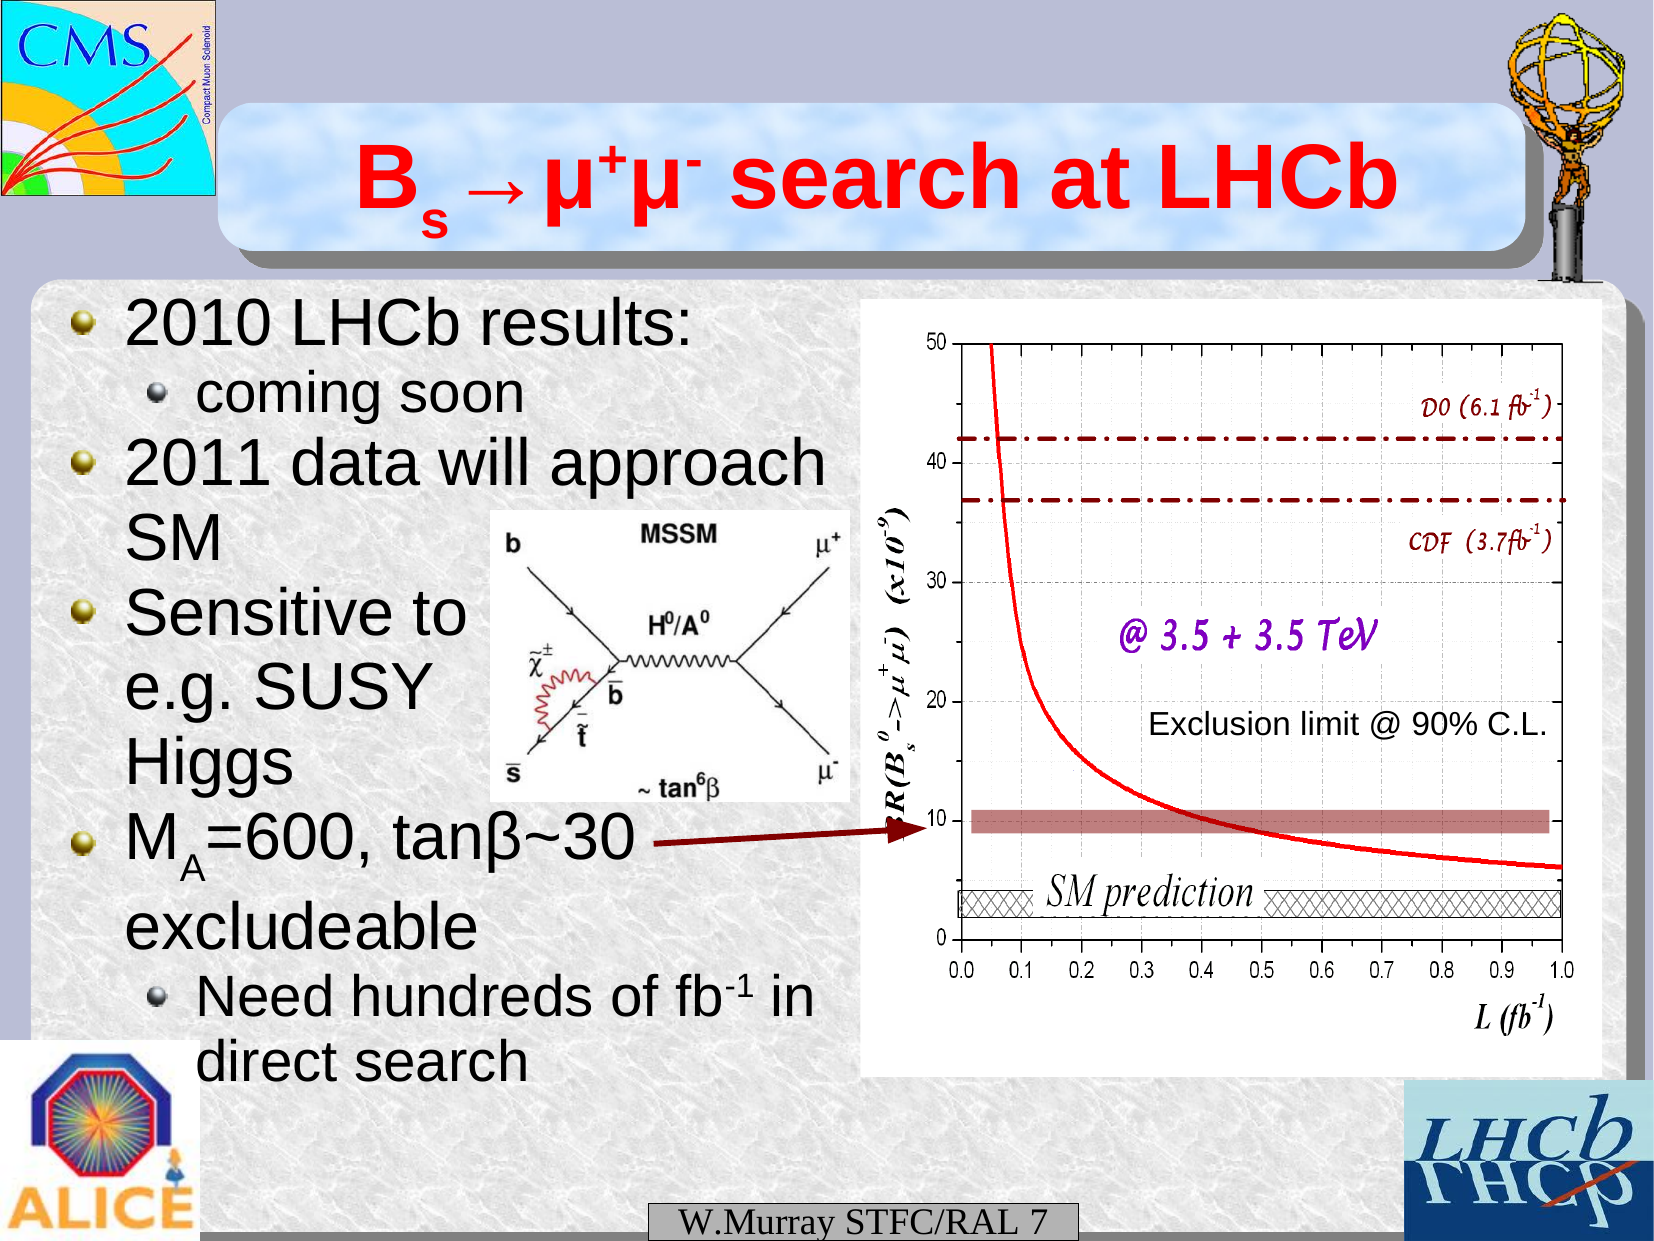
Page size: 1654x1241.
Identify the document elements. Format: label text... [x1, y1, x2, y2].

text_box Exclusion limit @ 90% C.L. [1121, 694, 1564, 750]
list 2010 LHCb results: coming soon 2011 data will approach SM Sensitive to e.g. SUSY Higgs MA=600, tanβ~30 excludeable Need hundreds of fb-1 in direct search [53, 285, 865, 1095]
title Bs→μ+μ- search at LHCb [244, 112, 1512, 263]
text_box [971, 809, 1550, 834]
picture [0, 0, 216, 196]
picture [0, 0, 1654, 1241]
